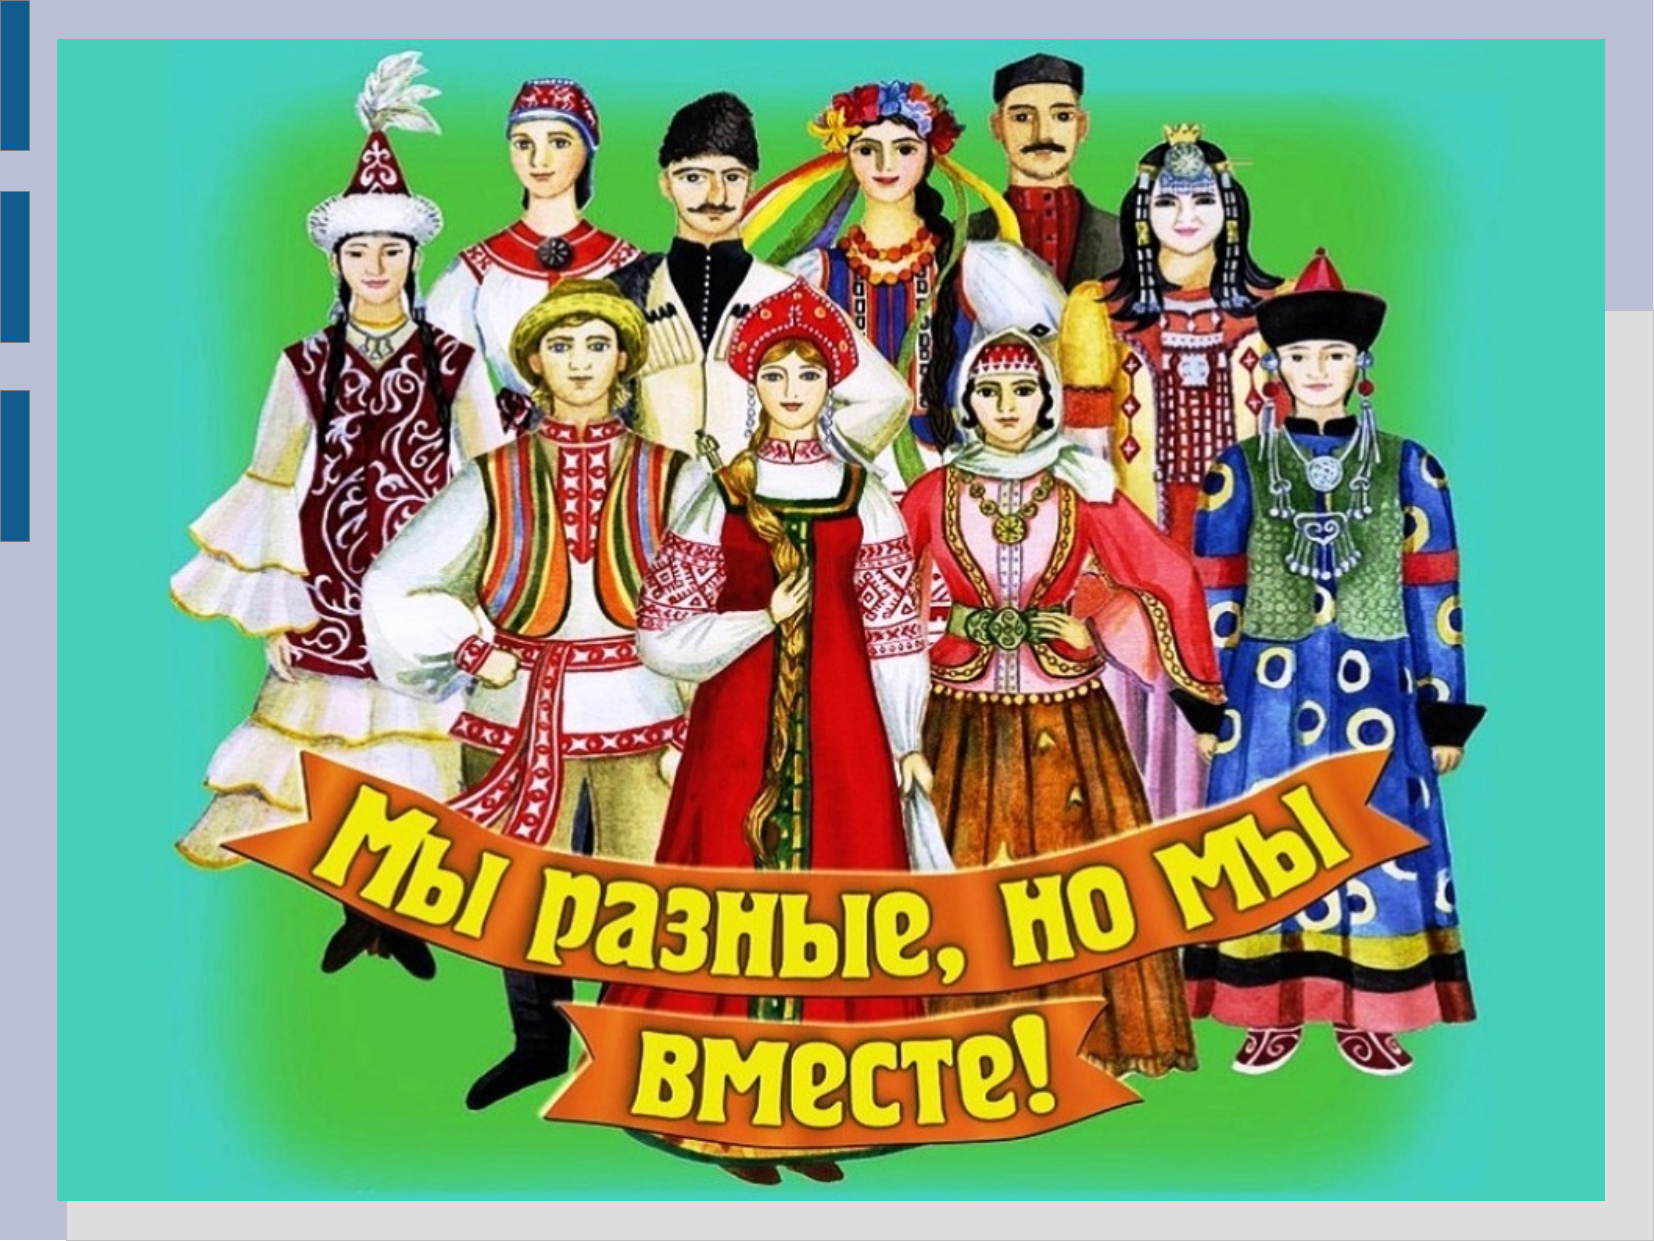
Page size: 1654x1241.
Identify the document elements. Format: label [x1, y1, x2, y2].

picture [57, 39, 1605, 1201]
